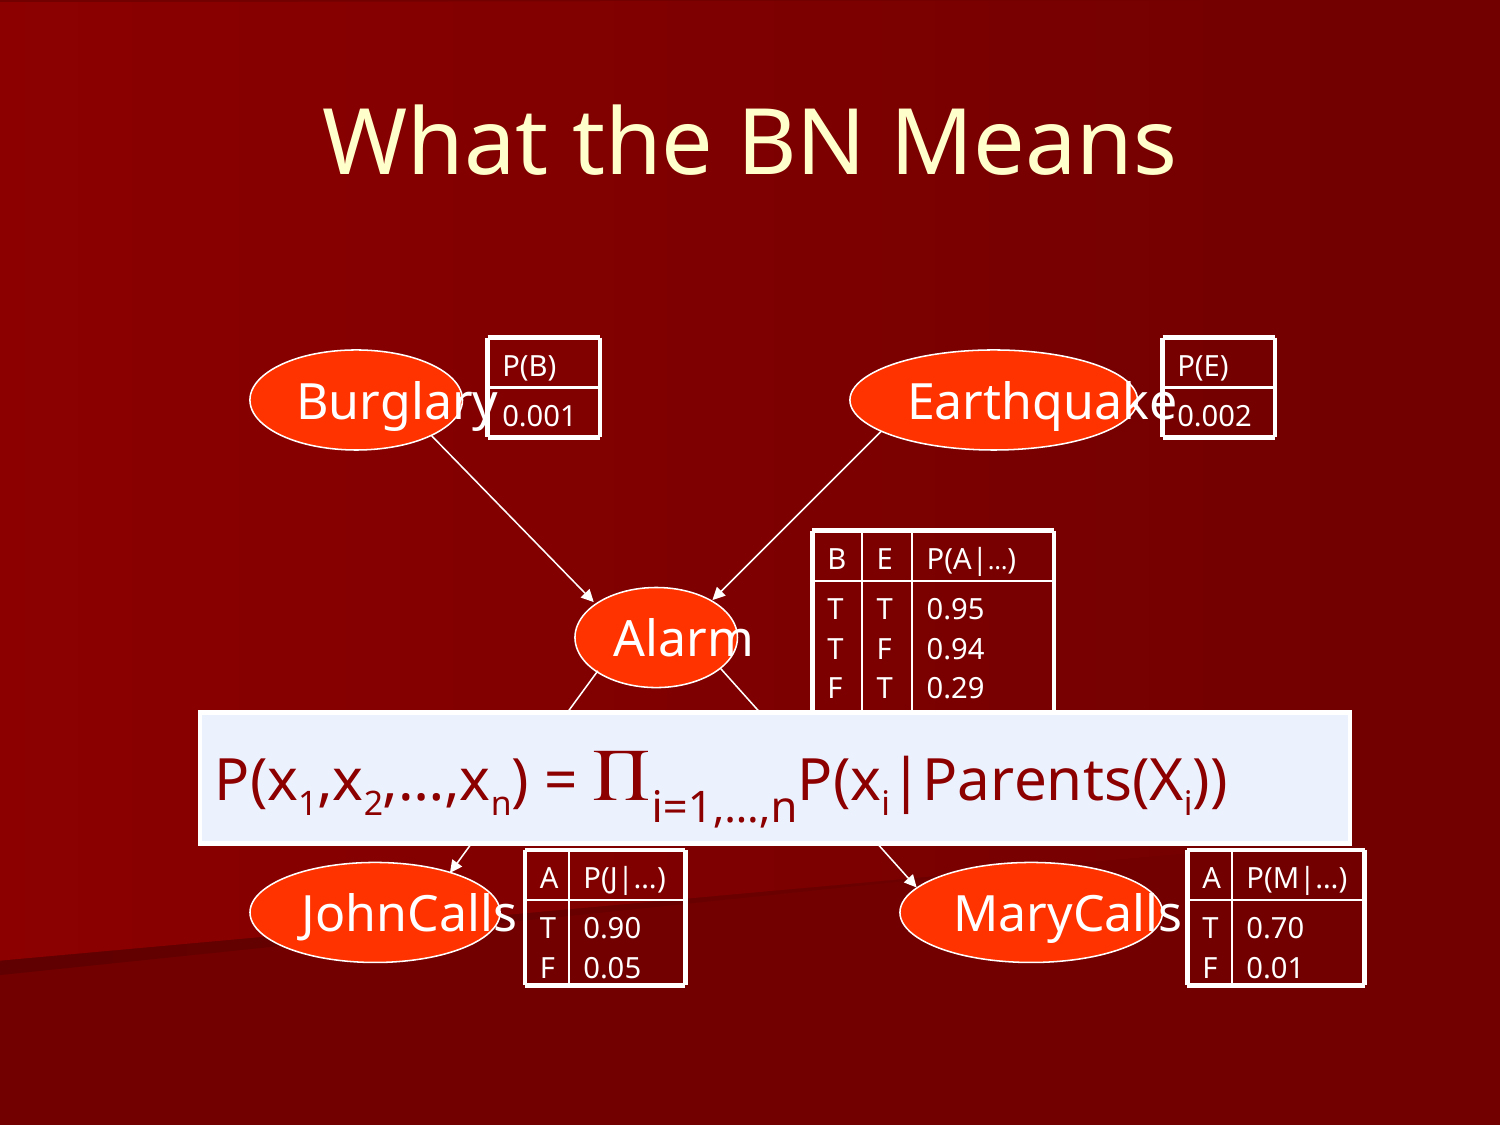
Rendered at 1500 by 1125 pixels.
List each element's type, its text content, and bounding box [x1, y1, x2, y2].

text_box TF [1190, 901, 1231, 983]
text_box 0.90 0.05 [570, 901, 683, 983]
text_box P(J|…) [570, 852, 683, 899]
text_box P(M|…) [1233, 852, 1362, 899]
text_box 0.002 [1165, 389, 1273, 435]
text_box MaryCalls [899, 862, 1163, 963]
text_box A [1190, 852, 1231, 899]
text_box TFTF [863, 582, 911, 712]
text_box P(A|…) [913, 533, 1052, 580]
text_box Burglary [249, 349, 462, 451]
title What the BN Means [75, 45, 1426, 233]
text_box TTFF [815, 582, 861, 712]
text_box E [863, 533, 911, 580]
text_box B [815, 533, 861, 580]
text_box P(B) [490, 340, 598, 386]
text_box TF [527, 901, 568, 983]
text_box Earthquake [849, 349, 1127, 451]
text_box P(x1,x2,…,xn) = i=1,…,nP(xi|Parents(Xi)) [199, 712, 1351, 844]
text_box A [527, 852, 568, 899]
text_box P(E) [1165, 340, 1273, 386]
text_box 0.001 [490, 389, 598, 435]
text_box Alarm [574, 587, 737, 688]
text_box JohnCalls [249, 862, 500, 963]
text_box 0.95 0.94 0.29 0.001 [913, 582, 1052, 712]
text_box Alarm [733, 633, 738, 654]
text_box 0.70 0.01 [1233, 901, 1362, 983]
